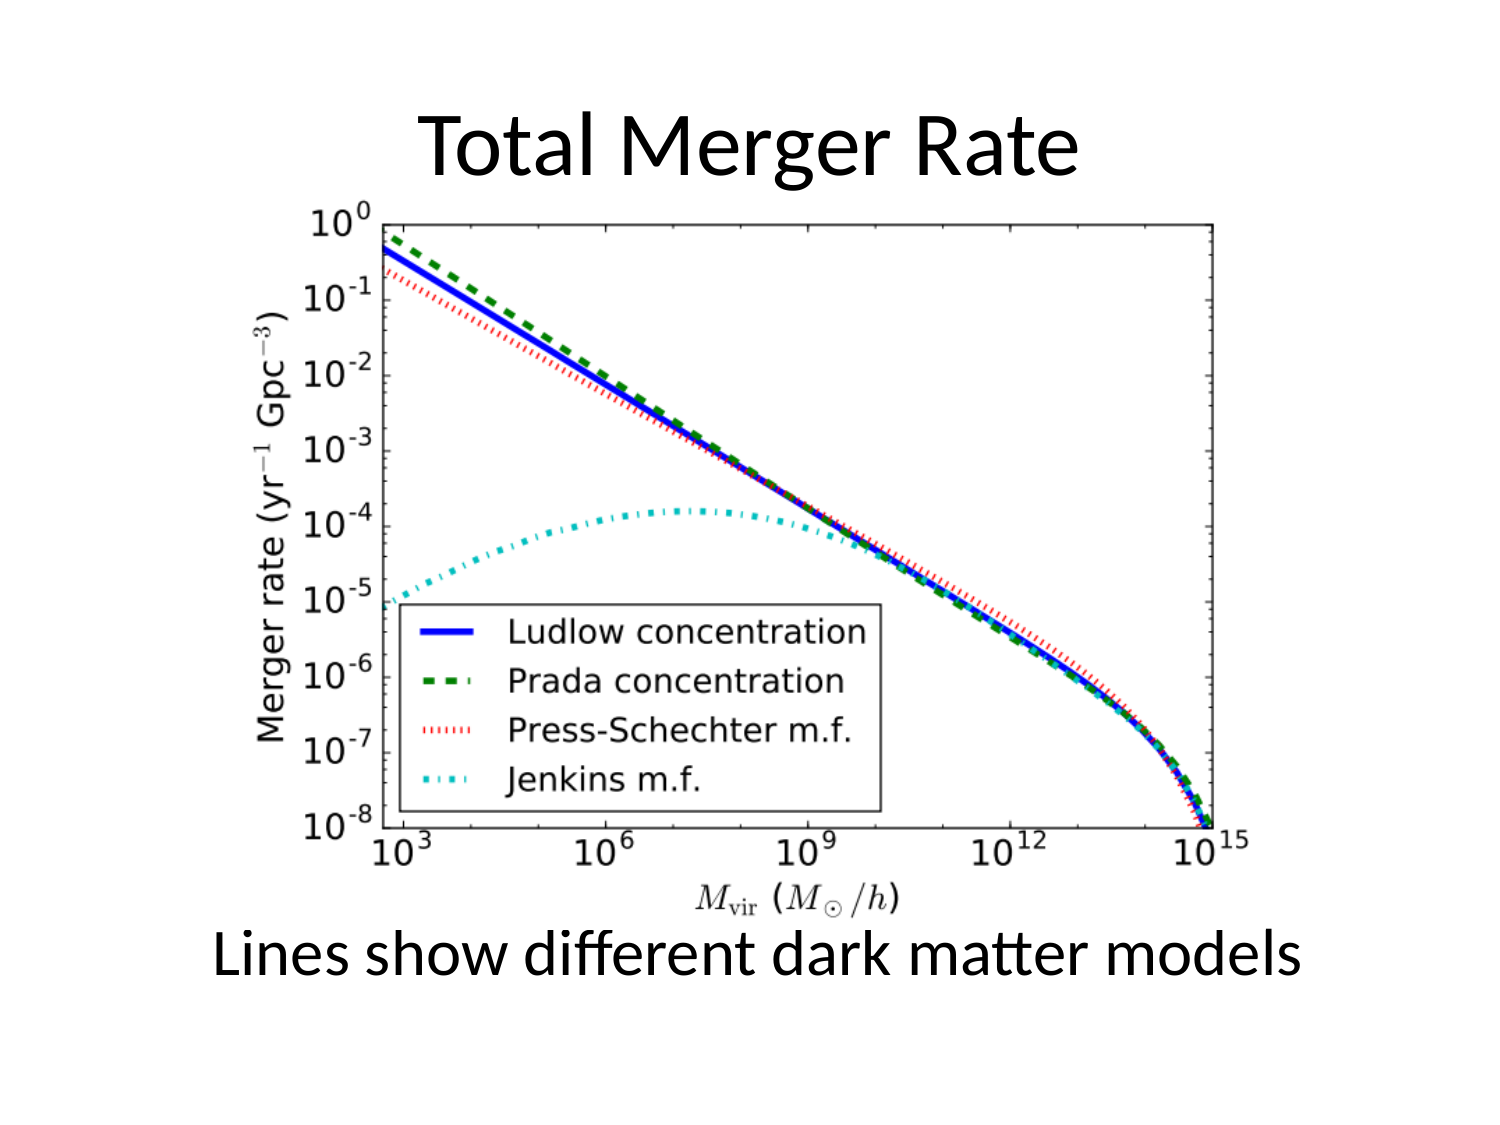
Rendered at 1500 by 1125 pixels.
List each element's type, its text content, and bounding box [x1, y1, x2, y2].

picture [240, 193, 1266, 931]
list Lines show different dark matter models [126, 900, 1411, 1125]
title Total Merger Rate [75, 45, 1425, 233]
